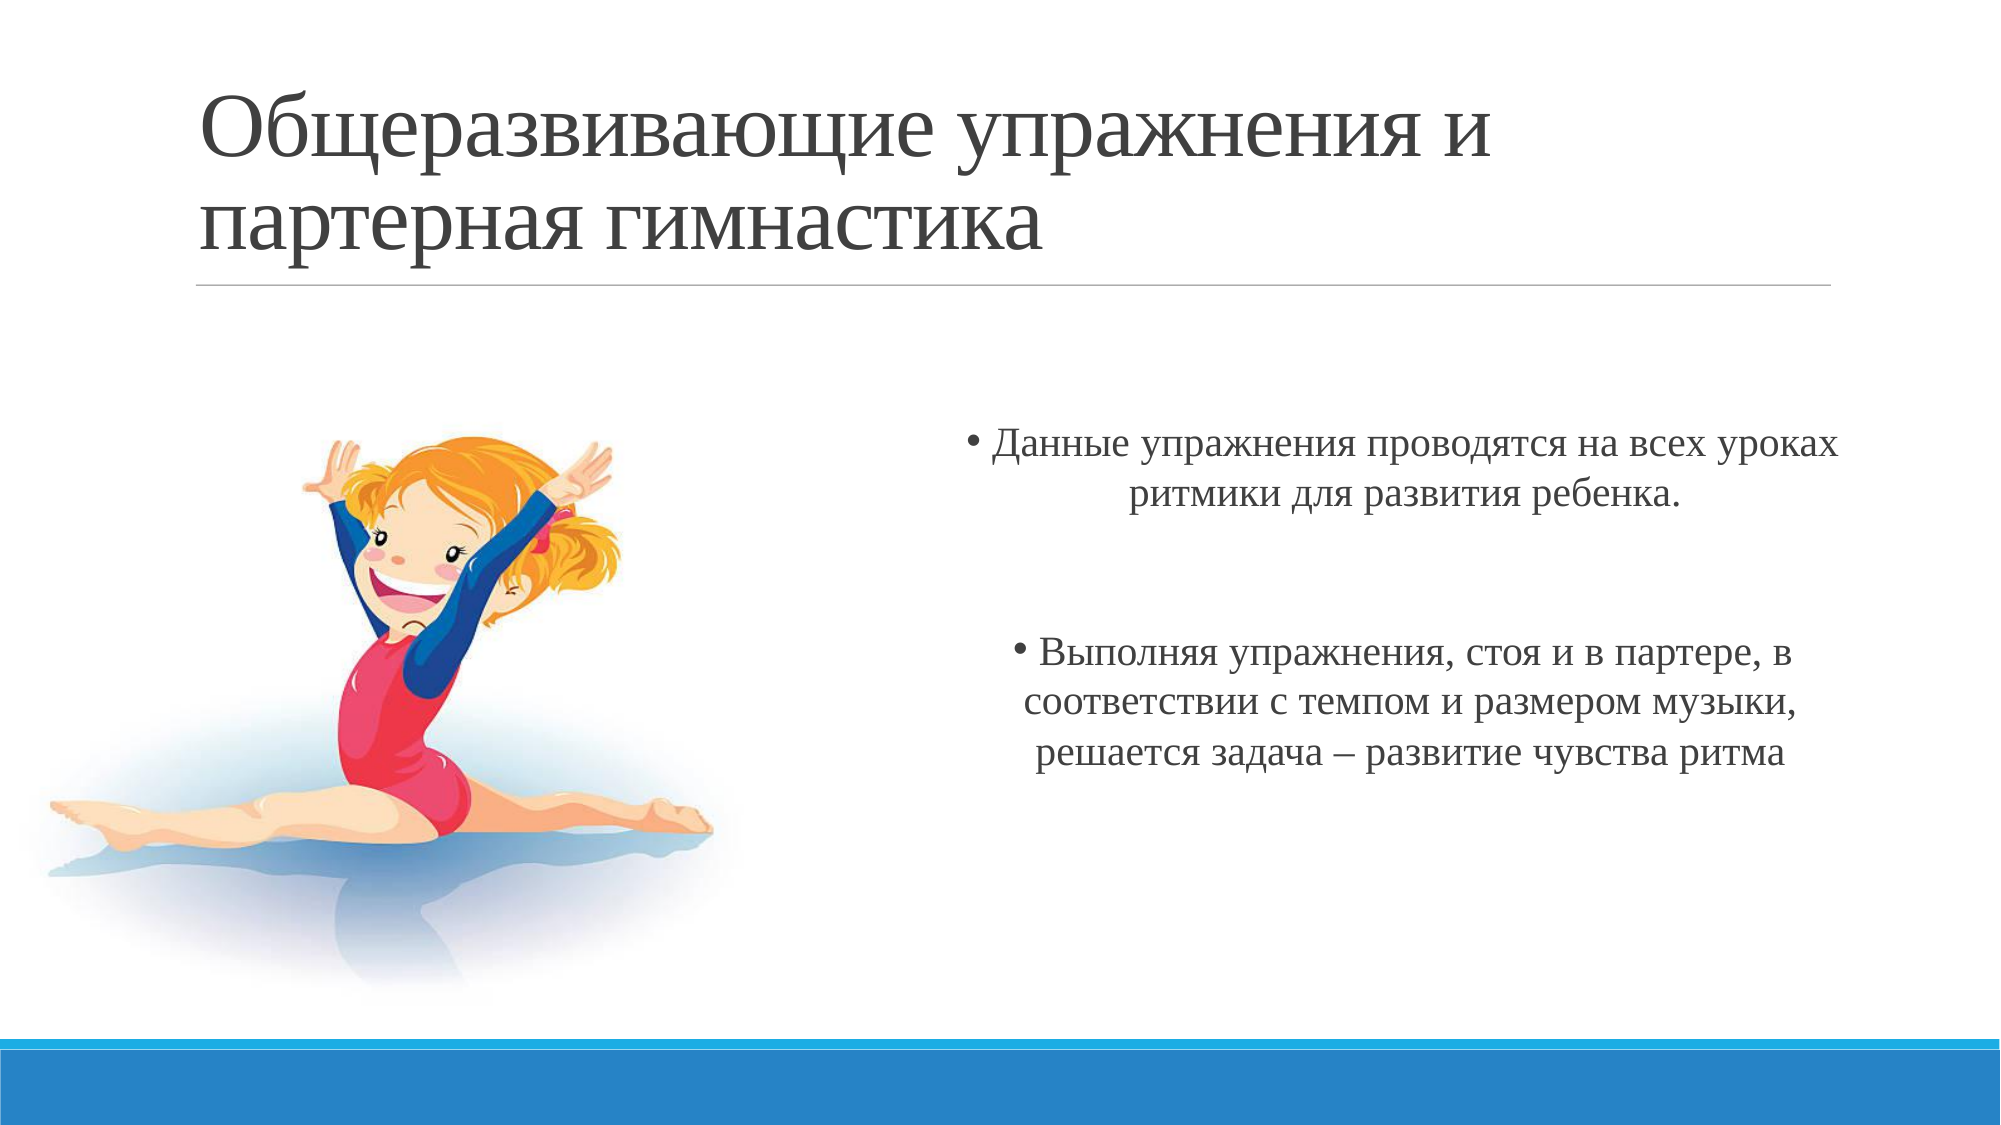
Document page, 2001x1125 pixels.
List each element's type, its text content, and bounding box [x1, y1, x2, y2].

picture [0, 313, 769, 1010]
list Данные упражнения проводятся на всех уроках ритмики для развития ребенка. Выполняя упражнения, стоя и в партере, в соответствии с темпом и размером музыки, решается задача – развитие чувства ритма [938, 407, 1868, 865]
title Общеразвивающие упражнения и партерная гимнастика [184, 37, 1636, 276]
